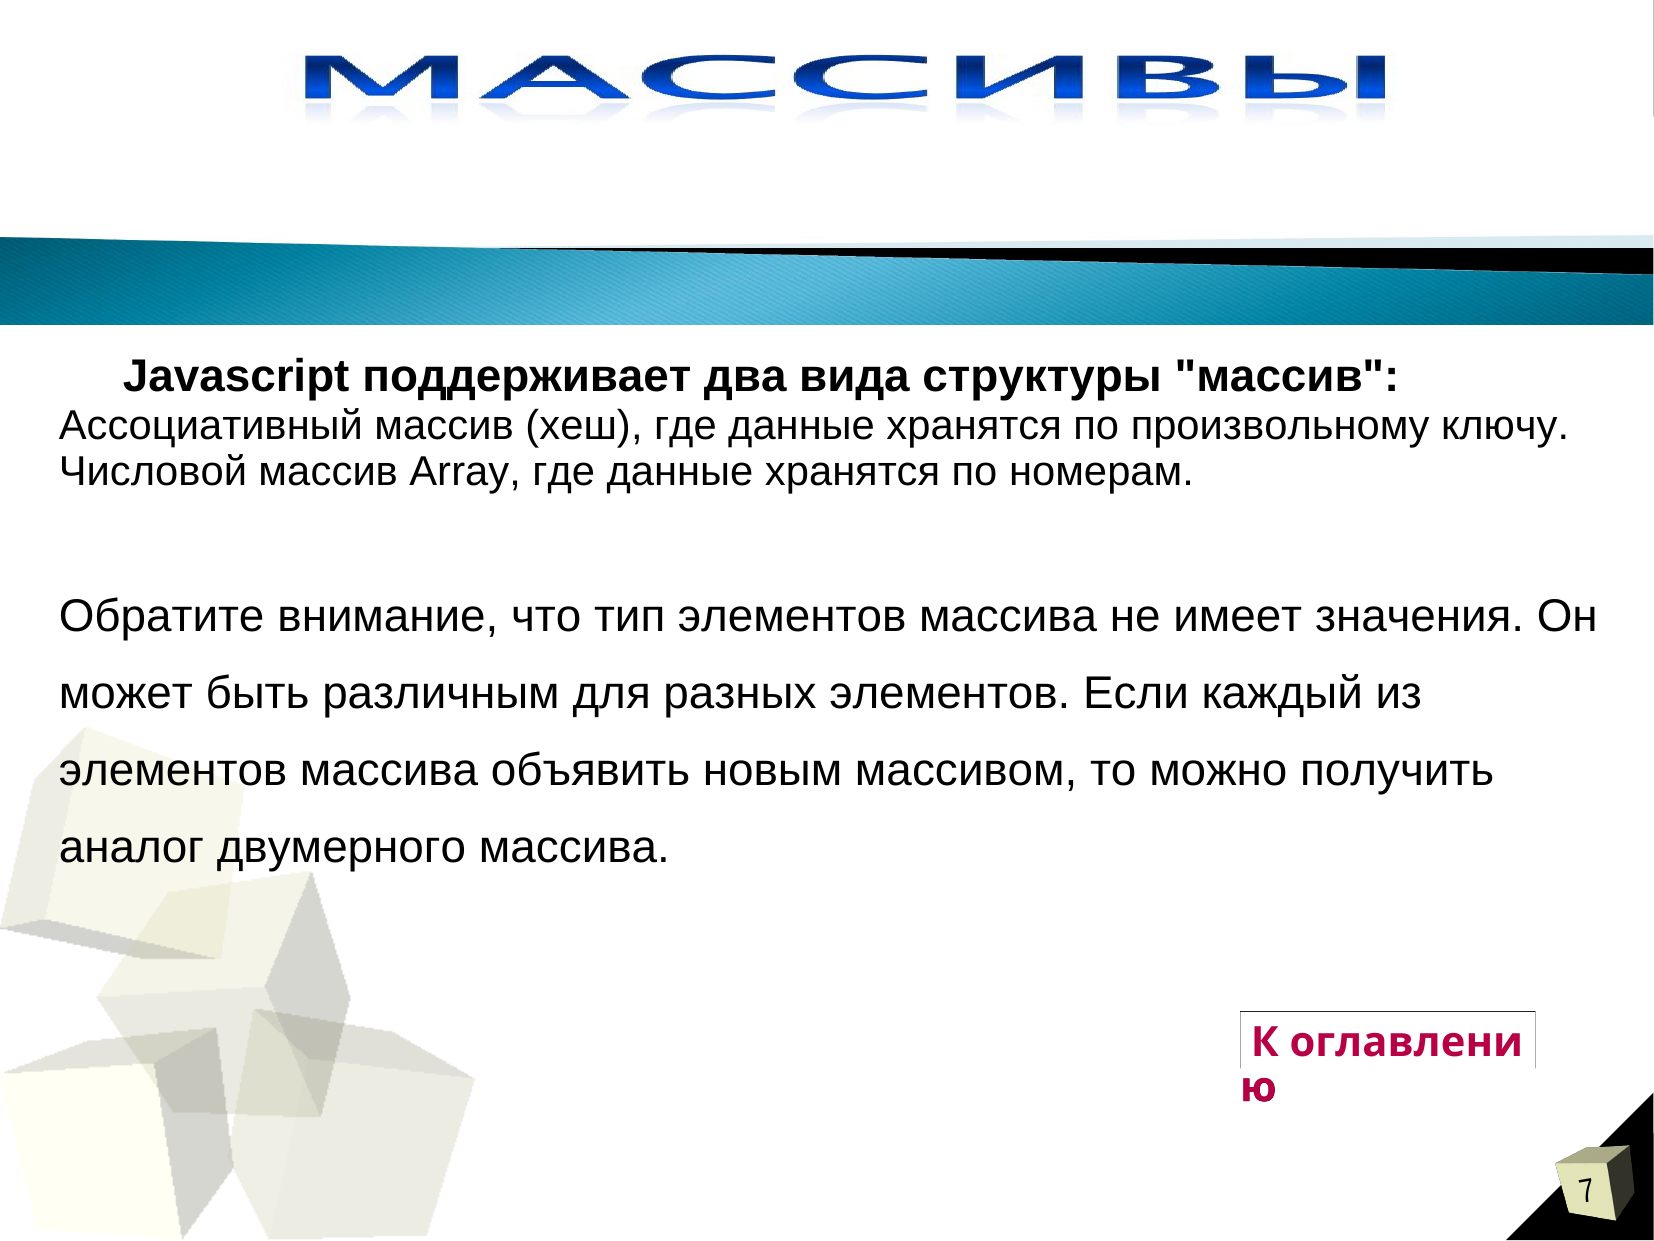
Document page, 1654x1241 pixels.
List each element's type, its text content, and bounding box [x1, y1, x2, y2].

text_box К оглавлению [1240, 1011, 1536, 1063]
list Javascript поддерживает два вида структуры "массив": Ассоциативный массив (хеш), где данные хранятся по произвольному ключу. Числовой массив Array, где данные хранятся по номерам. Обратите внимание, что тип элементов массива не имеет значения. Он может быть различным для разных элементов. Если каждый из элементов массива объявить новым массивом, то можно получить аналог двумерного массива. [59, 325, 1611, 1214]
picture [0, 0, 1654, 325]
text_box [118, 672, 1625, 1204]
picture [0, 726, 477, 1241]
